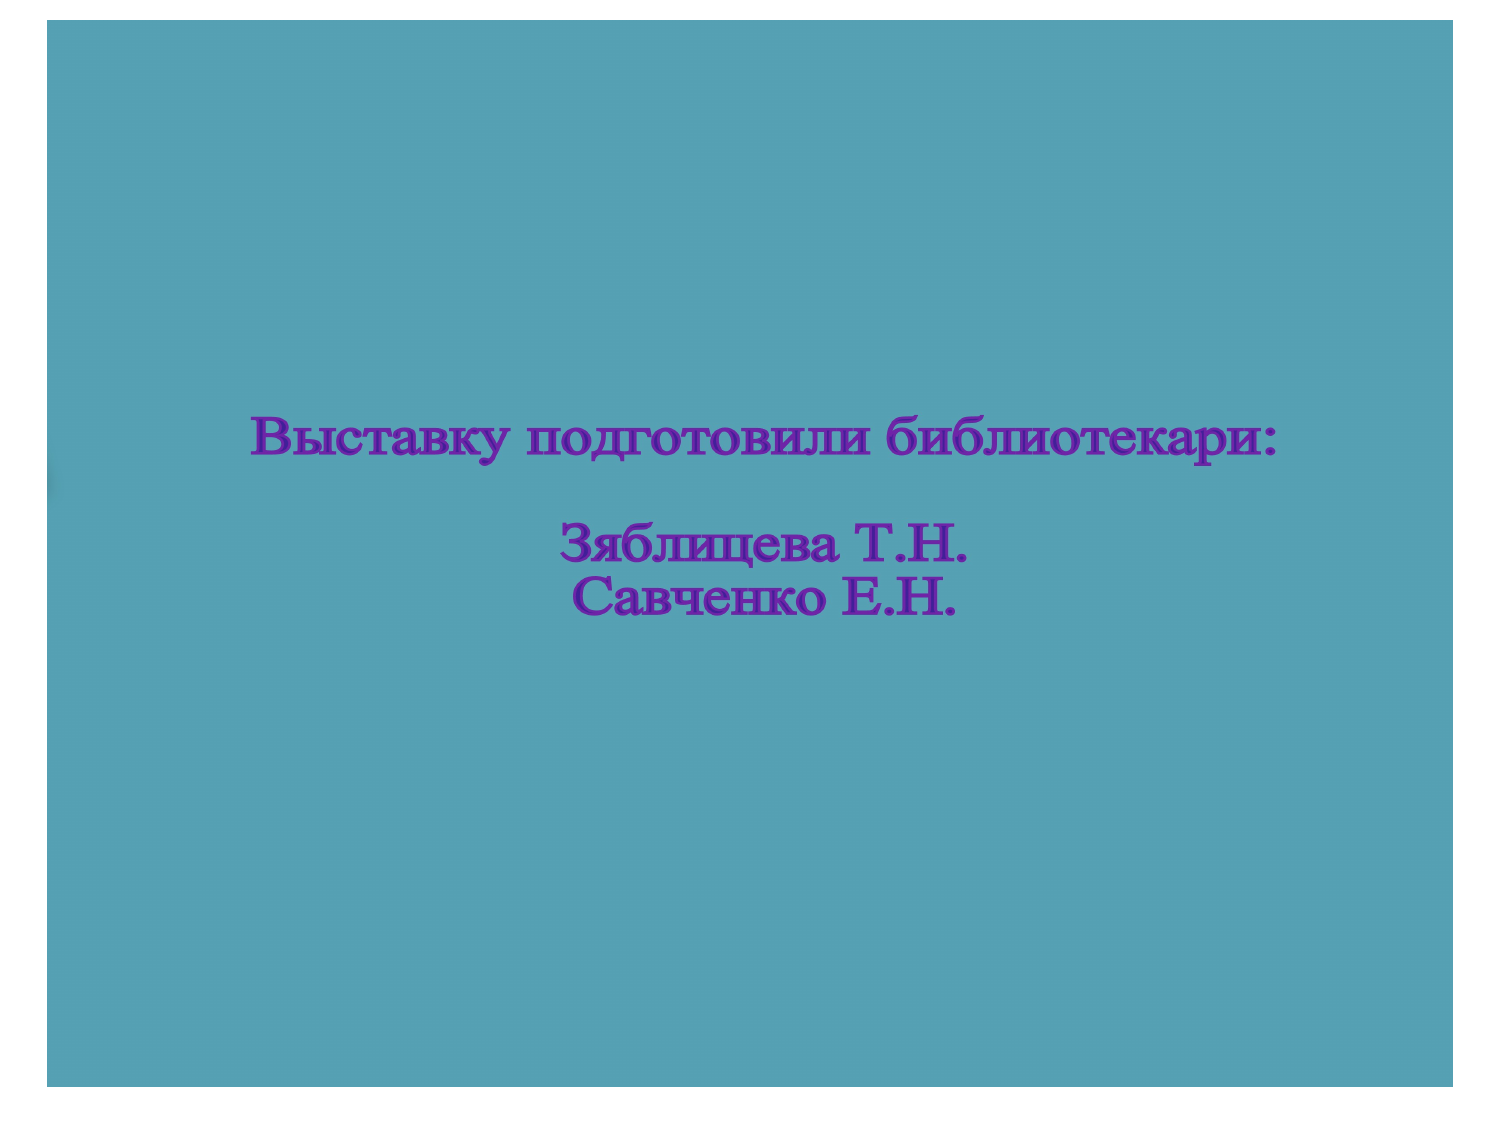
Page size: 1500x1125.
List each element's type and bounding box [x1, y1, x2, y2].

picture [47, 20, 1453, 1087]
